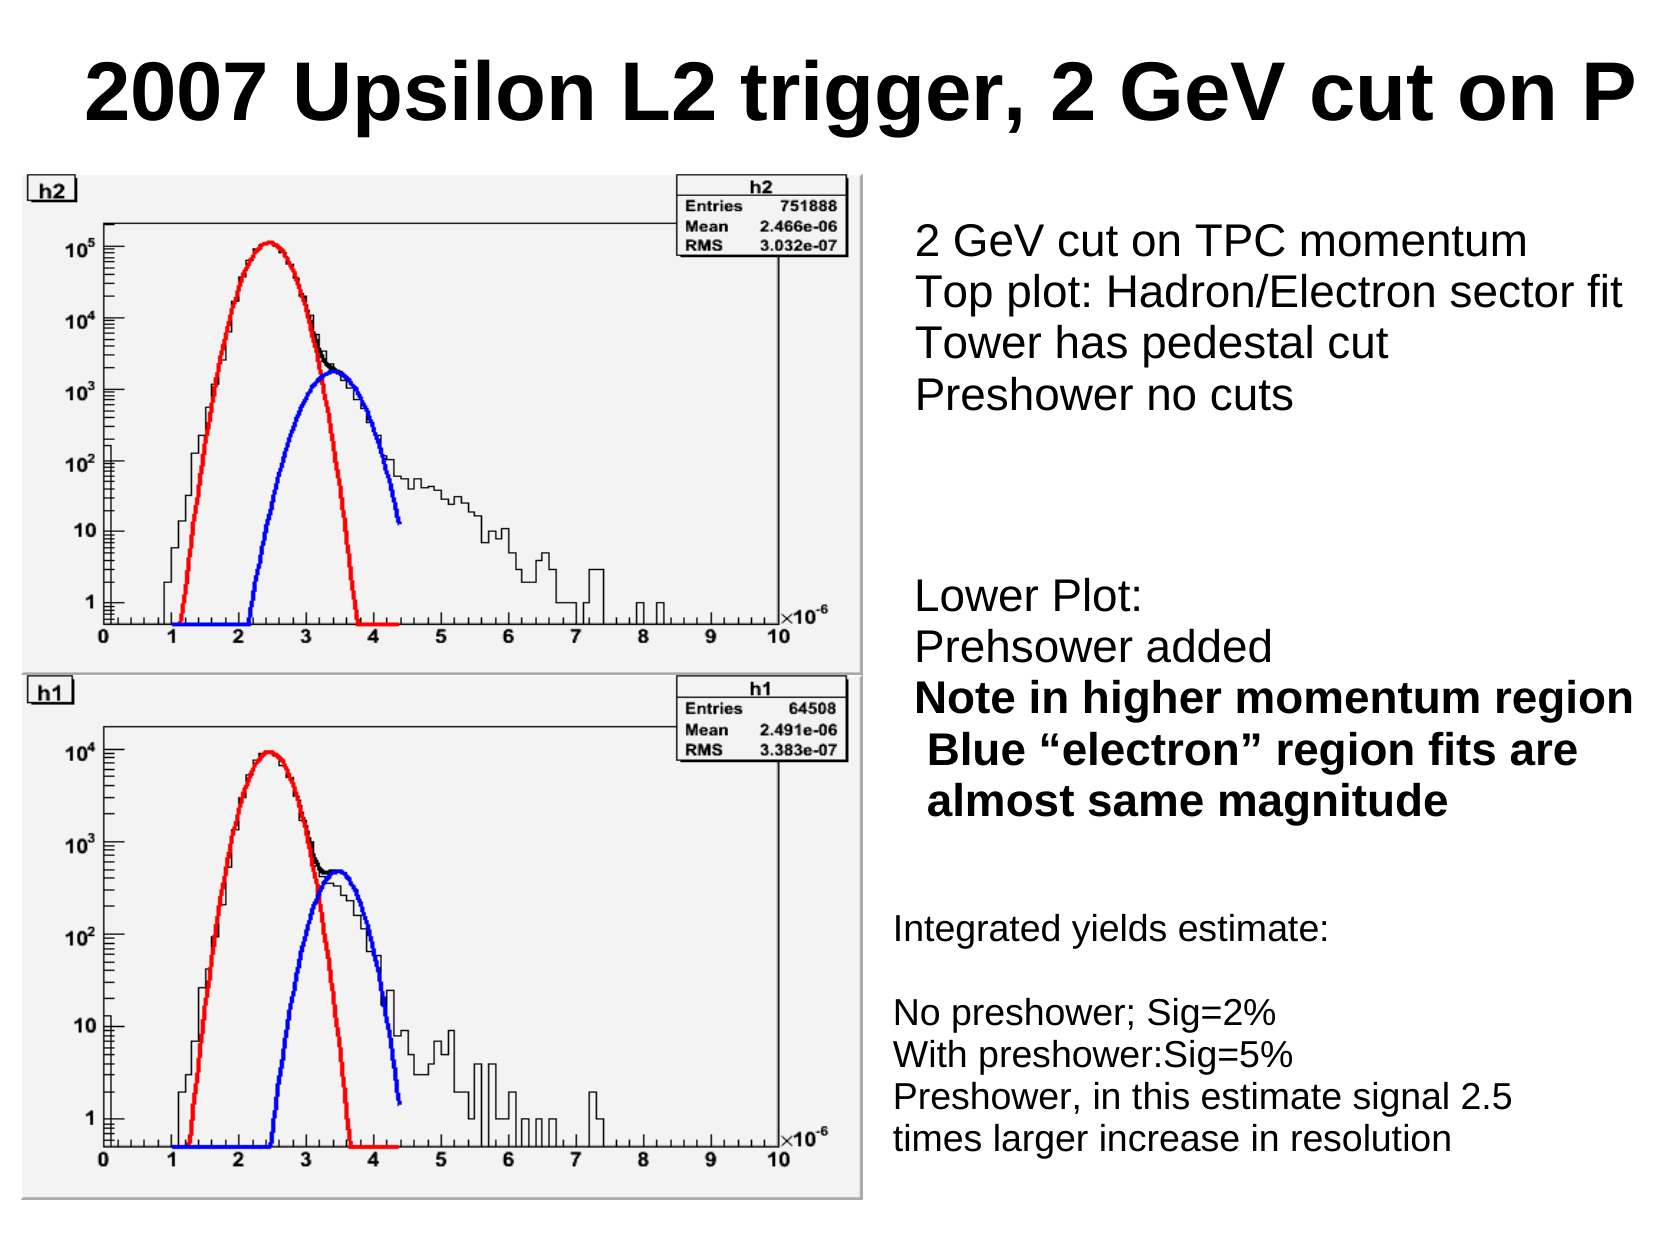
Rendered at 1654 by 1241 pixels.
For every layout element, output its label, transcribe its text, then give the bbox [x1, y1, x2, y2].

picture [20, 173, 863, 1201]
text_box Integrated yields estimate: No preshower; Sig=2% With preshower:Sig=5% Preshower, in this estimate signal 2.5 times larger increase in resolution [878, 900, 1613, 1201]
text_box 2 GeV cut on TPC momentum Top plot: Hadron/Electron sector fit Tower has pedestal cut Preshower no cuts [900, 207, 1654, 451]
text_box Lower Plot: Prehsower added Note in higher momentum region Blue “electron” region fits are almost same magnitude [899, 562, 1654, 869]
text_box 2007 Upsilon L2 trigger, 2 GeV cut on P [69, 37, 1654, 160]
